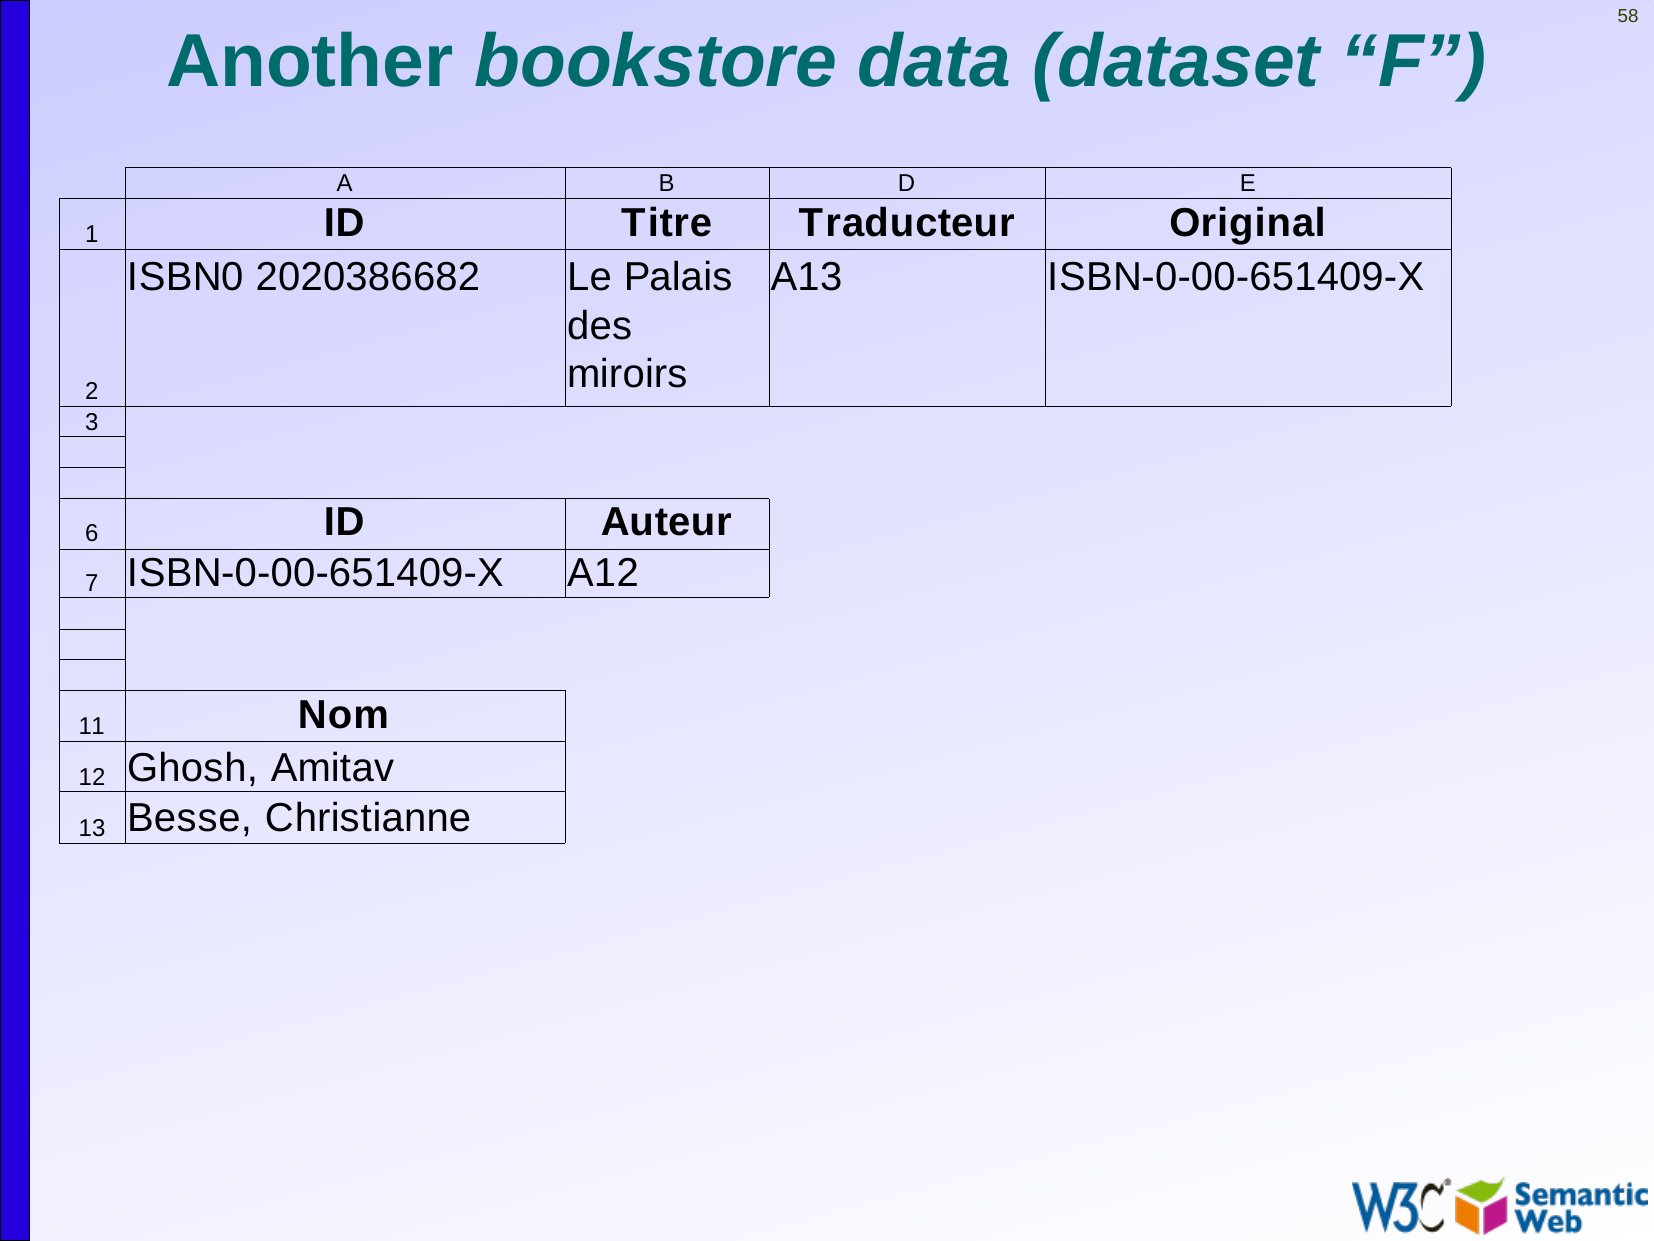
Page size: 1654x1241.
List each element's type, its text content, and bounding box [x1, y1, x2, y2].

title Another bookstore data (dataset “F”) [0, 0, 1654, 119]
picture [1352, 1175, 1648, 1235]
chart [59, 167, 1582, 1156]
